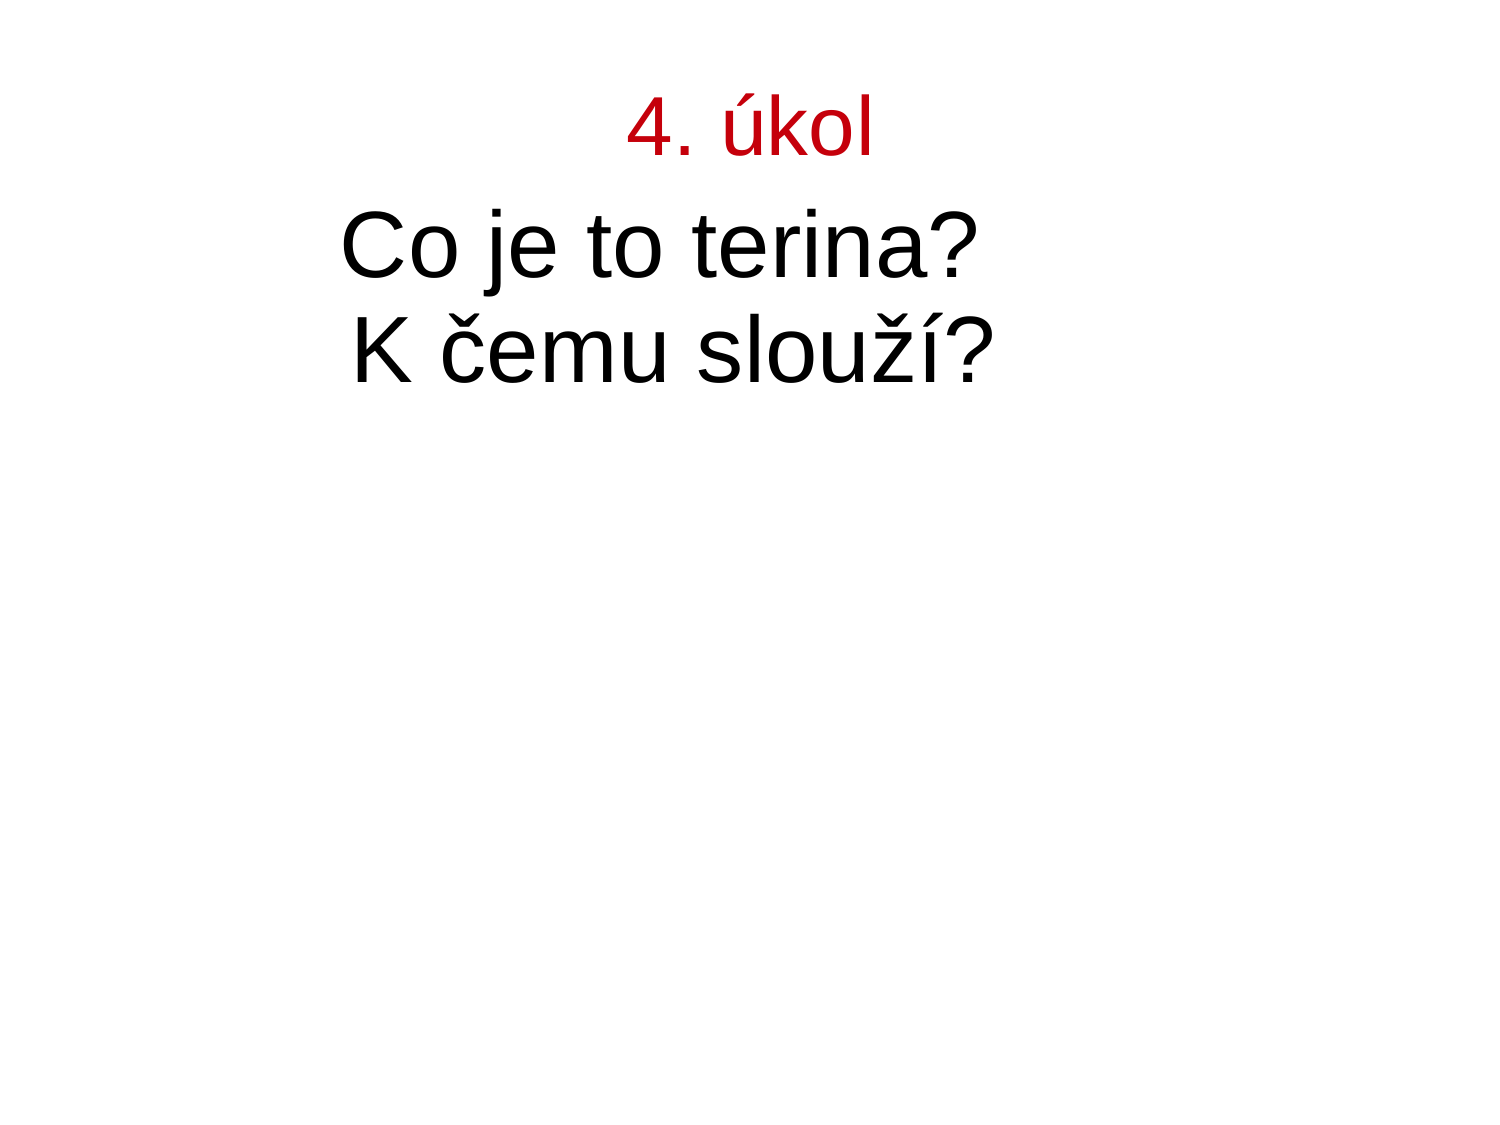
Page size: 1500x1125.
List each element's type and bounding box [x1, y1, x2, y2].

text_box [124, 45, 1376, 1024]
